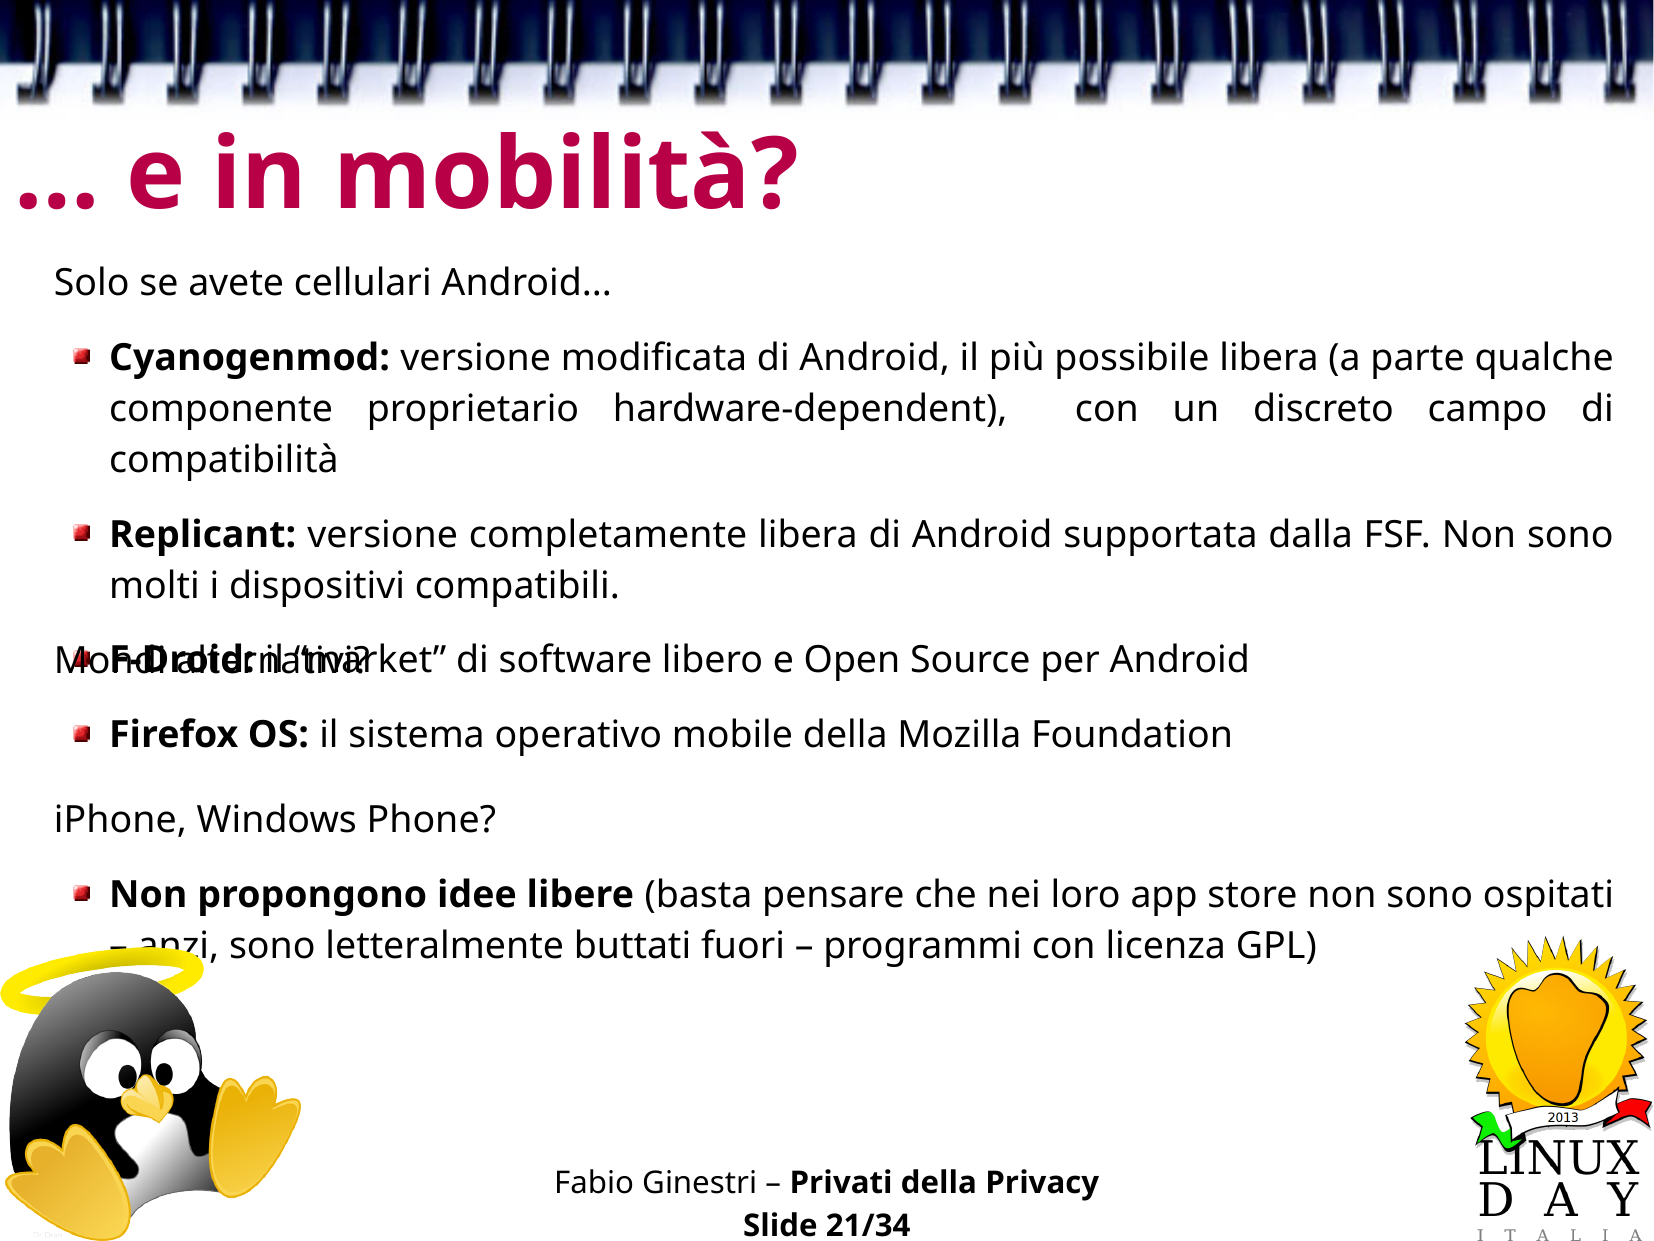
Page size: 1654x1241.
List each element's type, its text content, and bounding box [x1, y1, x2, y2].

text_box Mondi alternativi? Firefox OS: il sistema operativo mobile della Mozilla Foundation [23, 625, 1630, 780]
text_box Fabio Ginestri – Privati della Privacy Slide <numero>/34 [550, 1152, 1104, 1241]
text_box iPhone, Windows Phone? Non propongono idee libere (basta pensare che nei loro app store non sono ospitati – anzi, sono letteralmente buttati fuori – programmi con licenza GPL) [23, 785, 1630, 955]
text_box Solo se avete cellulari Android... Cyanogenmod: versione modificata di Android, il più possibile libera (a parte qualche componente proprietario hardware-dependent), con un discreto campo di compatibilità Replicant: versione completamente libera di Android supportata dalla FSF. Non sono molti i dispositivi compatibili. F-Droid: il “market” di software libero e Open Source per Android [23, 248, 1630, 596]
text_box … e in mobilità? [0, 94, 796, 226]
picture [0, 0, 1654, 121]
picture [0, 947, 301, 1241]
picture [1464, 935, 1654, 1241]
